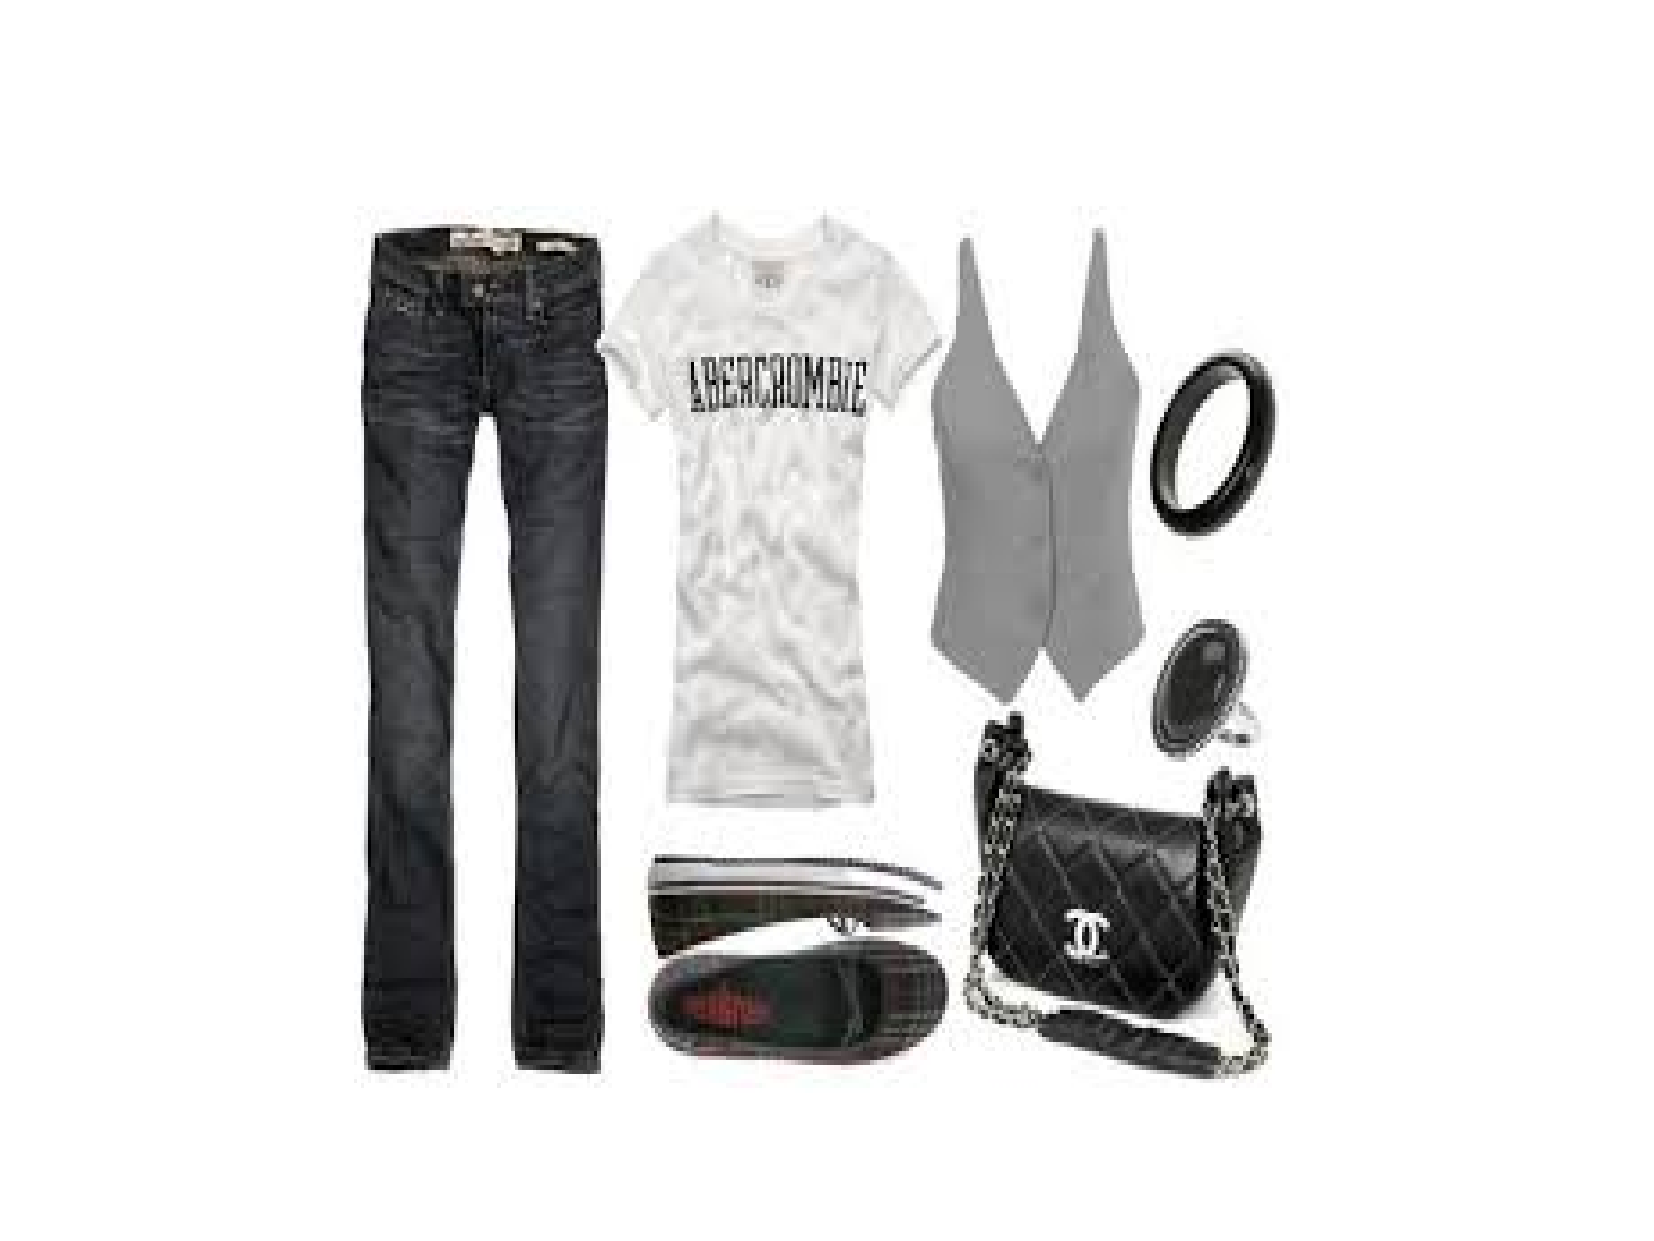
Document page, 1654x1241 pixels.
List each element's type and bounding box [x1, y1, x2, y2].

picture [354, 206, 1290, 1093]
